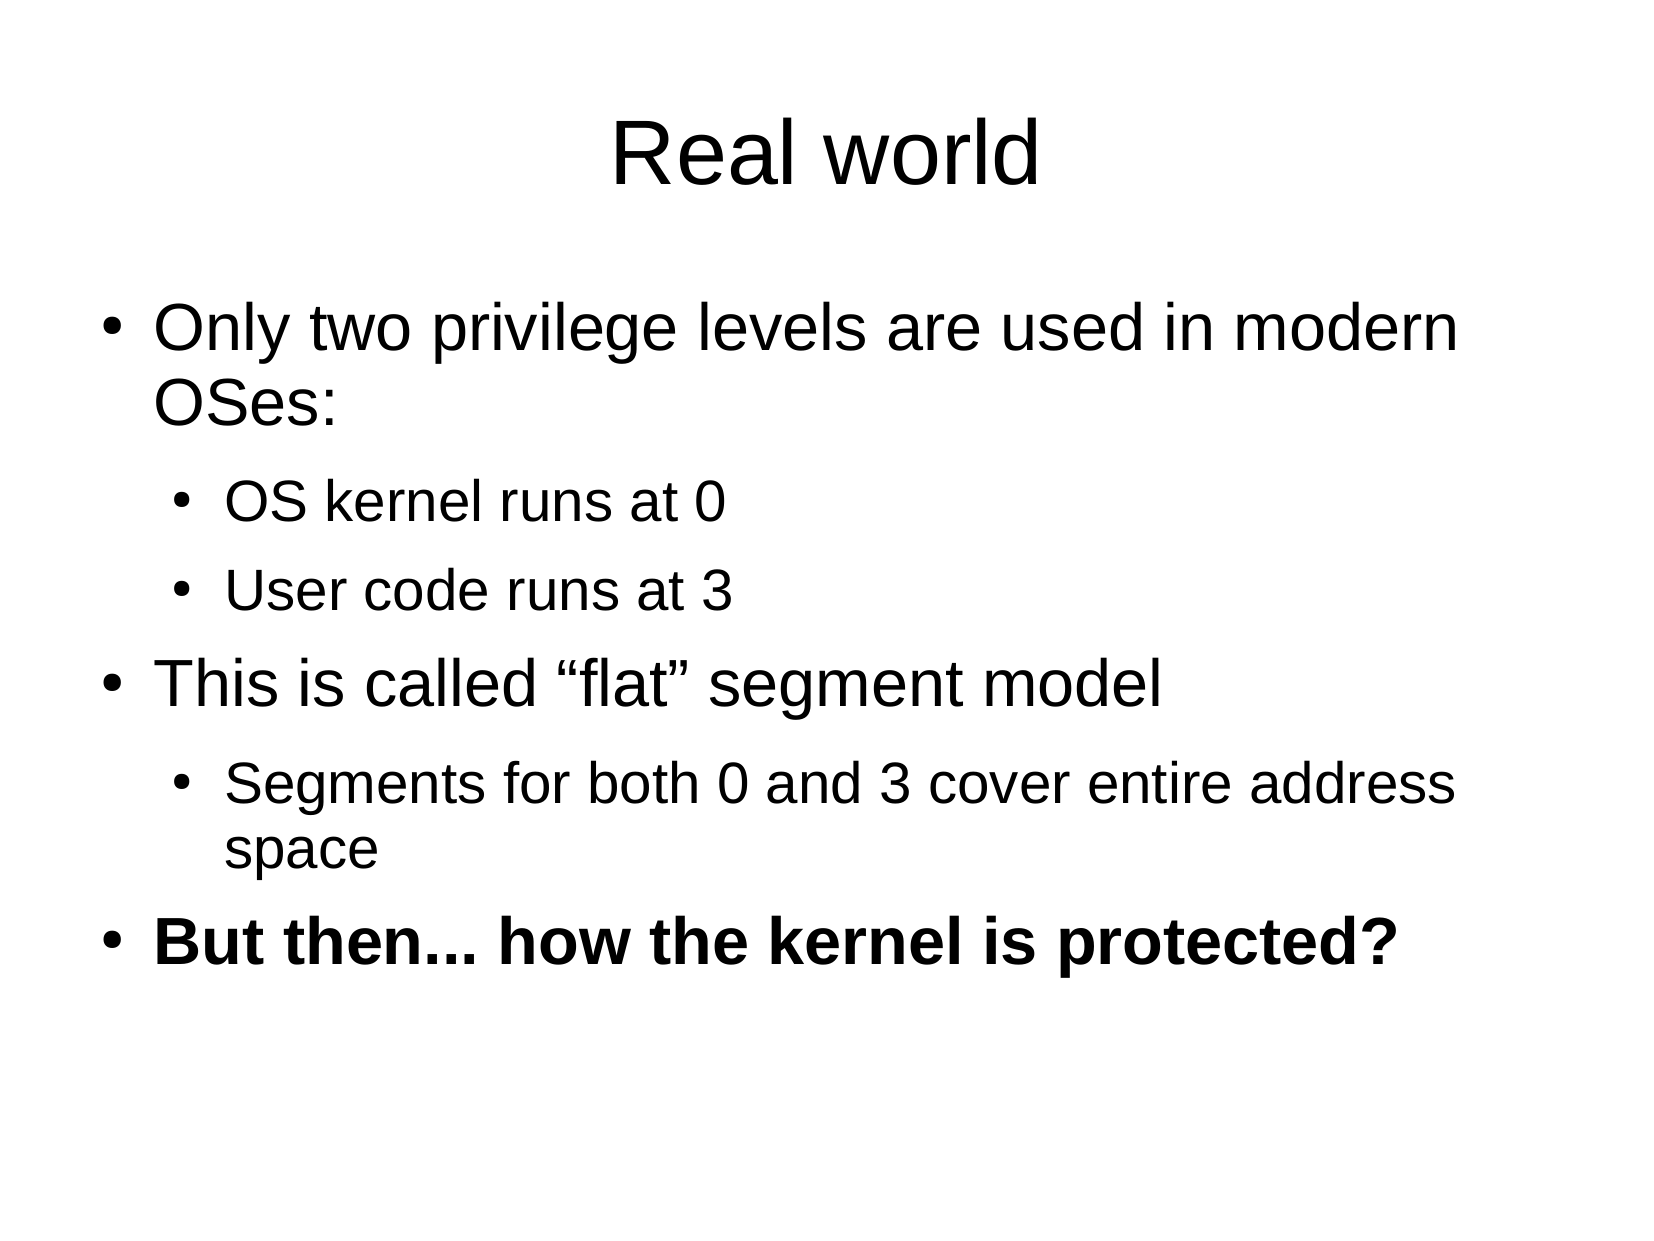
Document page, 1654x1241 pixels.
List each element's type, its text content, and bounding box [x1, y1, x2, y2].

list Only two privilege levels are used in modern OSes: OS kernel runs at 0 User code runs at 3 This is called “flat” segment model Segments for both 0 and 3 cover entire address space But then... how the kernel is protected? [82, 290, 1571, 1010]
title Real world [82, 49, 1571, 257]
